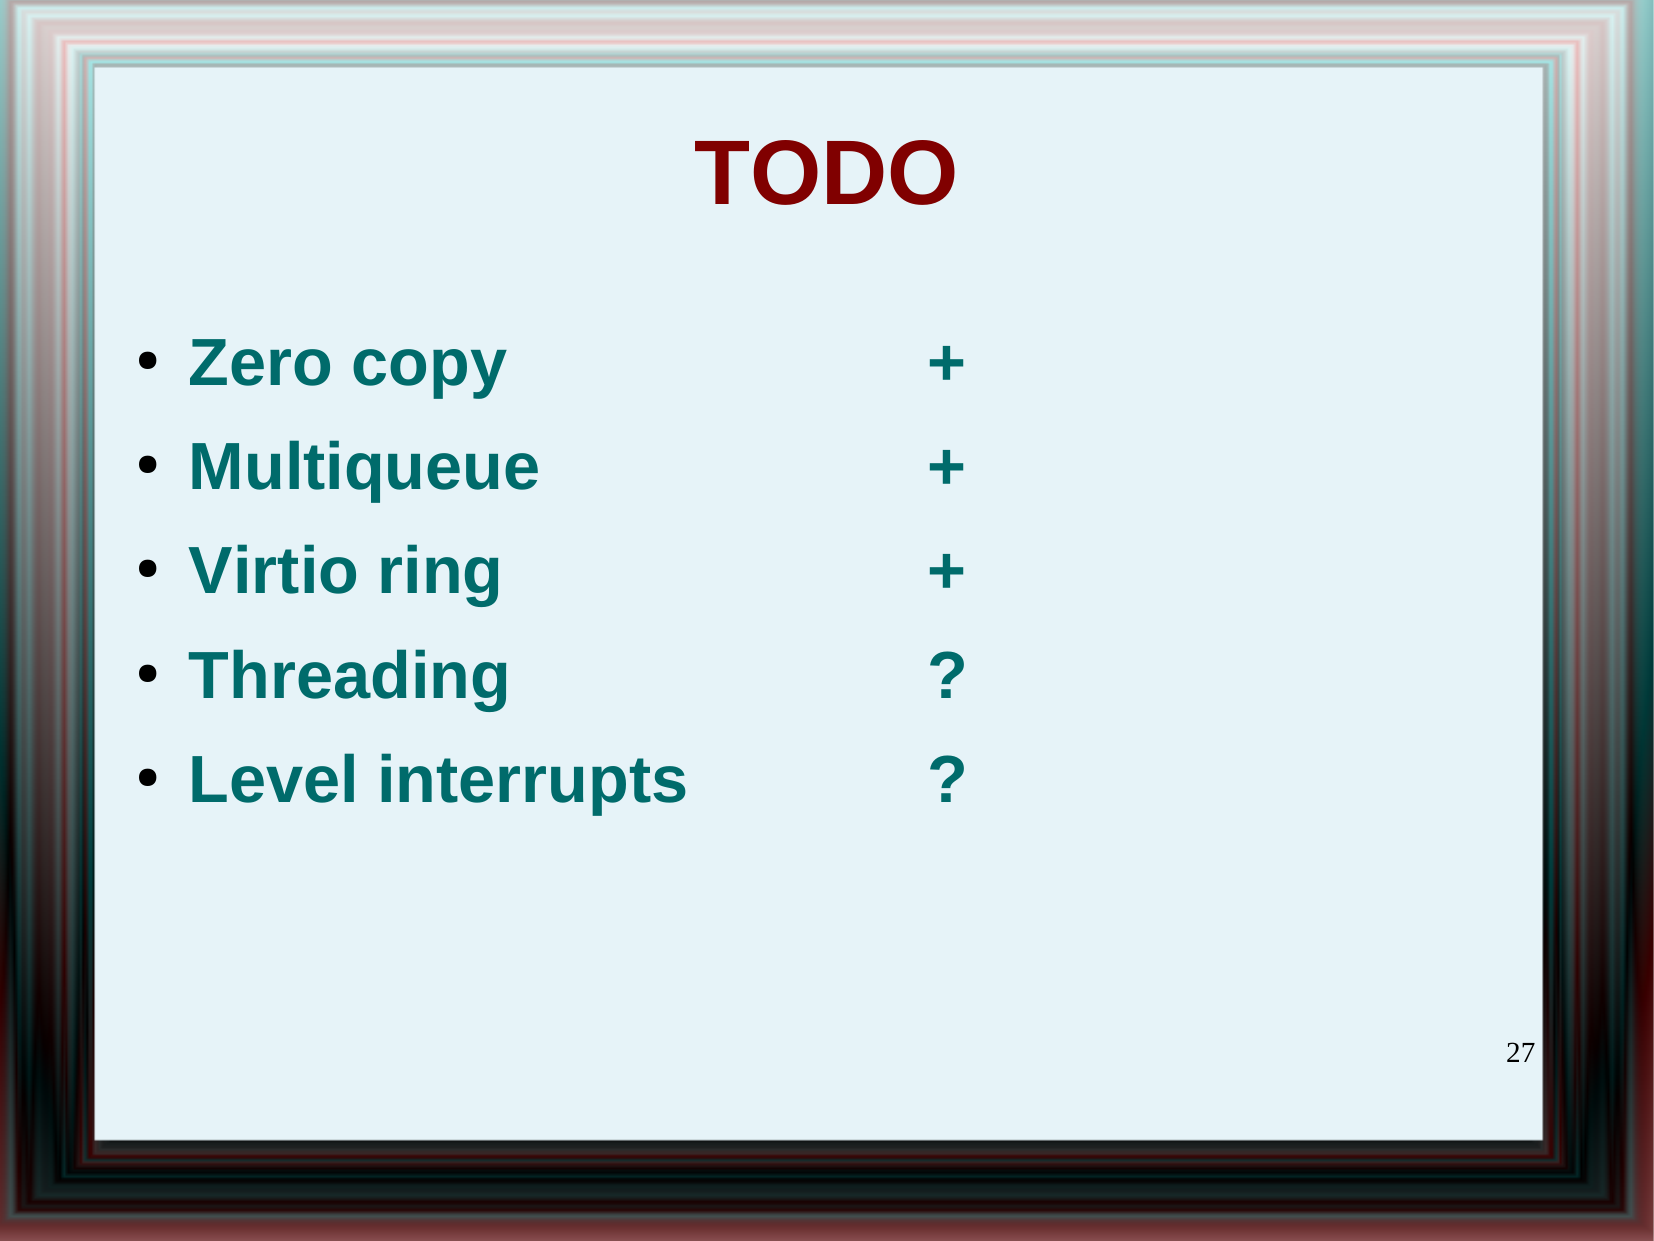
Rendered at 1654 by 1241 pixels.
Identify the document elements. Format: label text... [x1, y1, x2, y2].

picture [0, 0, 1654, 1241]
list Zero copy + Multiqueue + Virtio ring + Threading ? Level interrupts ? [118, 324, 1506, 931]
title TODO [118, 95, 1536, 250]
